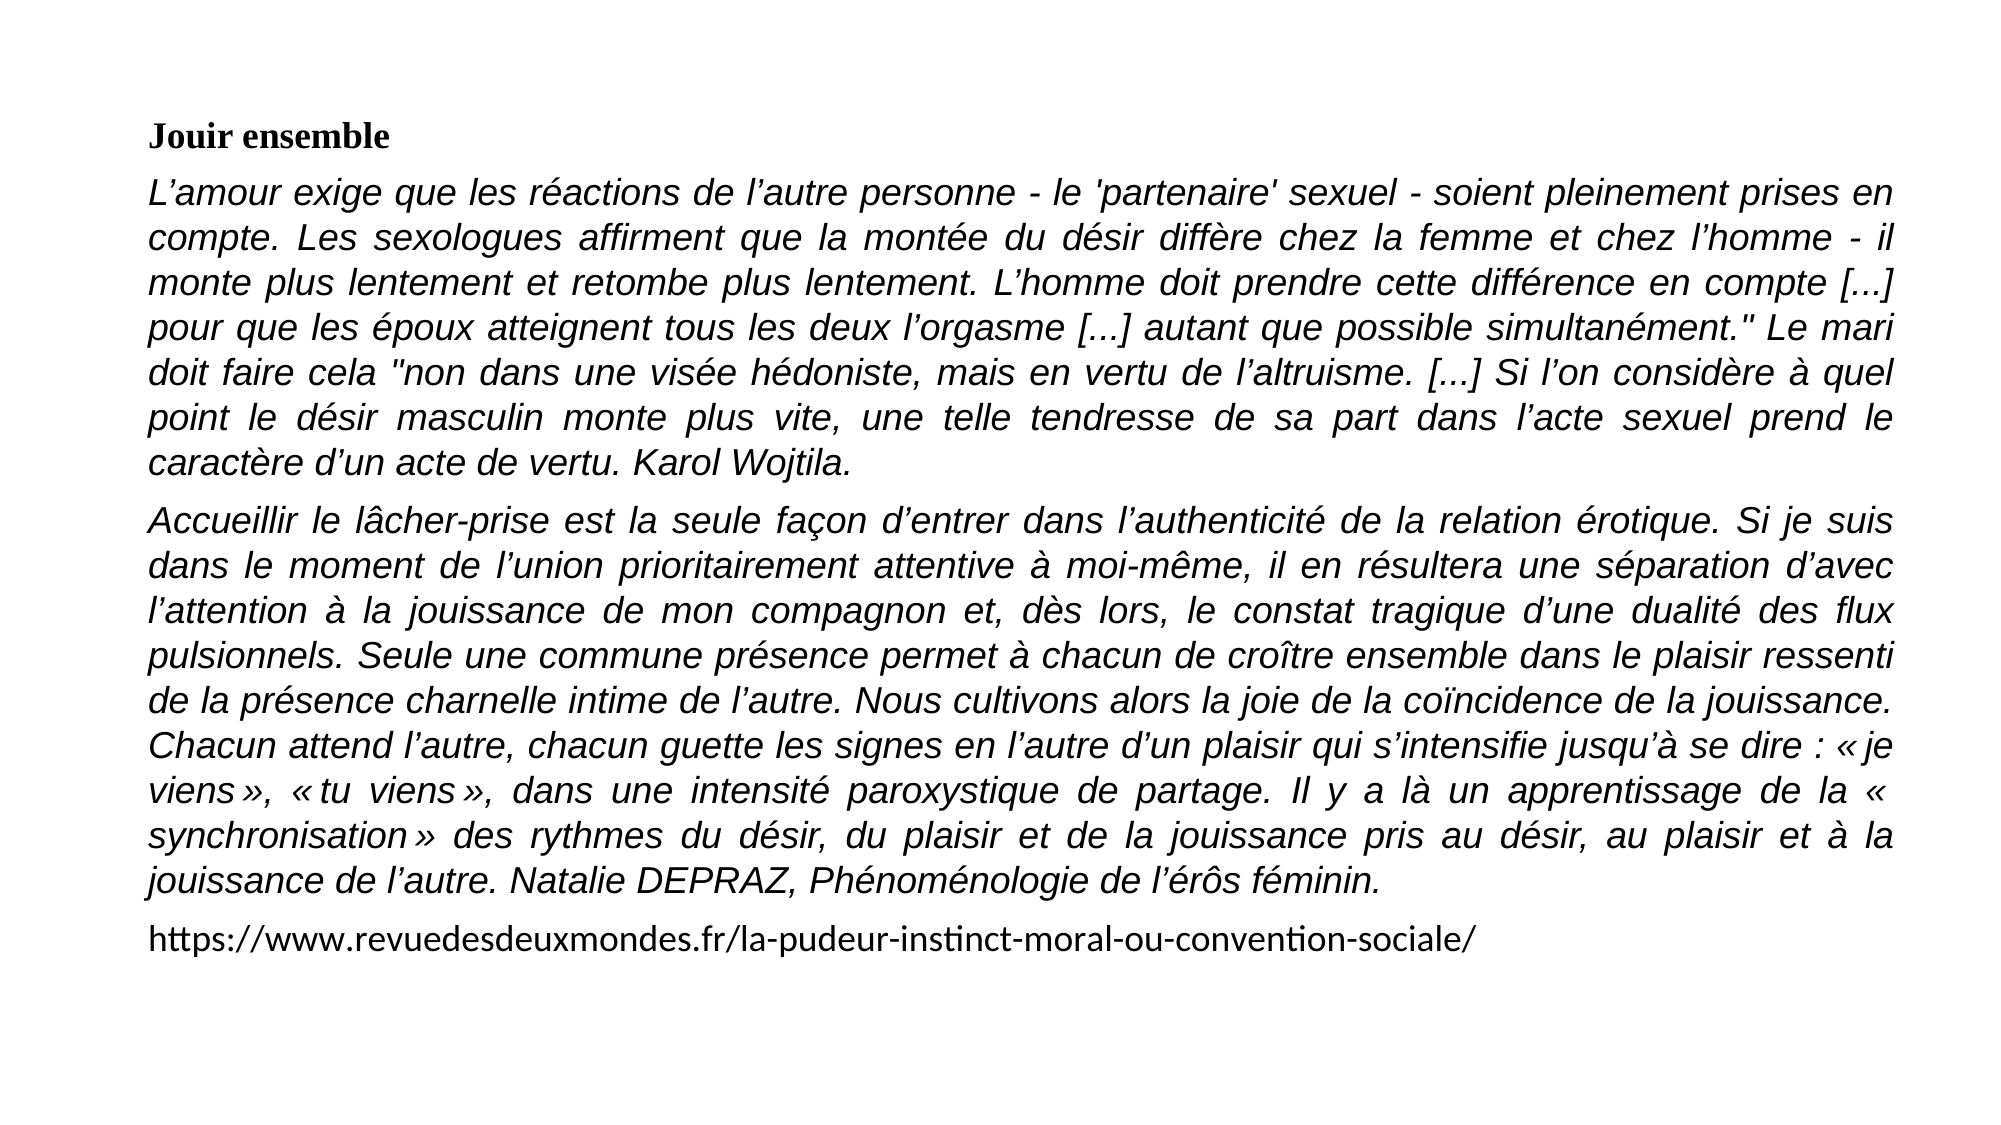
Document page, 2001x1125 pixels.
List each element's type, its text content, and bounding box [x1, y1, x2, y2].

text_box Jouir ensemble L’amour exige que les réactions de l’autre personne - le 'partenaire' sexuel - soient pleinement prises en compte. Les sexologues affirment que la montée du désir diffère chez la femme et chez l’homme - il monte plus lentement et retombe plus lentement. L’homme doit prendre cette différence en compte [...] pour que les époux atteignent tous les deux l’orgasme [...] autant que possible simultanément." Le mari doit faire cela "non dans une visée hédoniste, mais en vertu de l’altruisme. [...] Si l’on considère à quel point le désir masculin monte plus vite, une telle tendresse de sa part dans l’acte sexuel prend le caractère d’un acte de vertu. Karol Wojtila. Accueillir le lâcher-prise est la seule façon d’entrer dans l’authenticité de la relation érotique. Si je suis dans le moment de l’union prioritairement attentive à moi-même, il en résultera une séparation d’avec l’attention à la jouissance de mon compagnon et, dès lors, le constat tragique d’une dualité des flux pulsionnels. Seule une commune présence permet à chacun de croître ensemble dans le plaisir ressenti de la présence charnelle intime de l’autre. Nous cultivons alors la joie de la coïncidence de la jouissance. Chacun attend l’autre, chacun guette les signes en l’autre d’un plaisir qui s’intensifie jusqu’à se dire : « je viens », « tu viens », dans une intensité paroxystique de partage. Il y a là un apprentissage de la « synchronisation » des rythmes du désir, du plaisir et de la jouissance pris au désir, au plaisir et à la jouissance de l’autre. Natalie DEPRAZ, Phénoménologie de l’érôs féminin. https://www.revuedesdeuxmondes.fr/la-pudeur-instinct-moral-ou-convention-sociale/ [44, 103, 1910, 1013]
